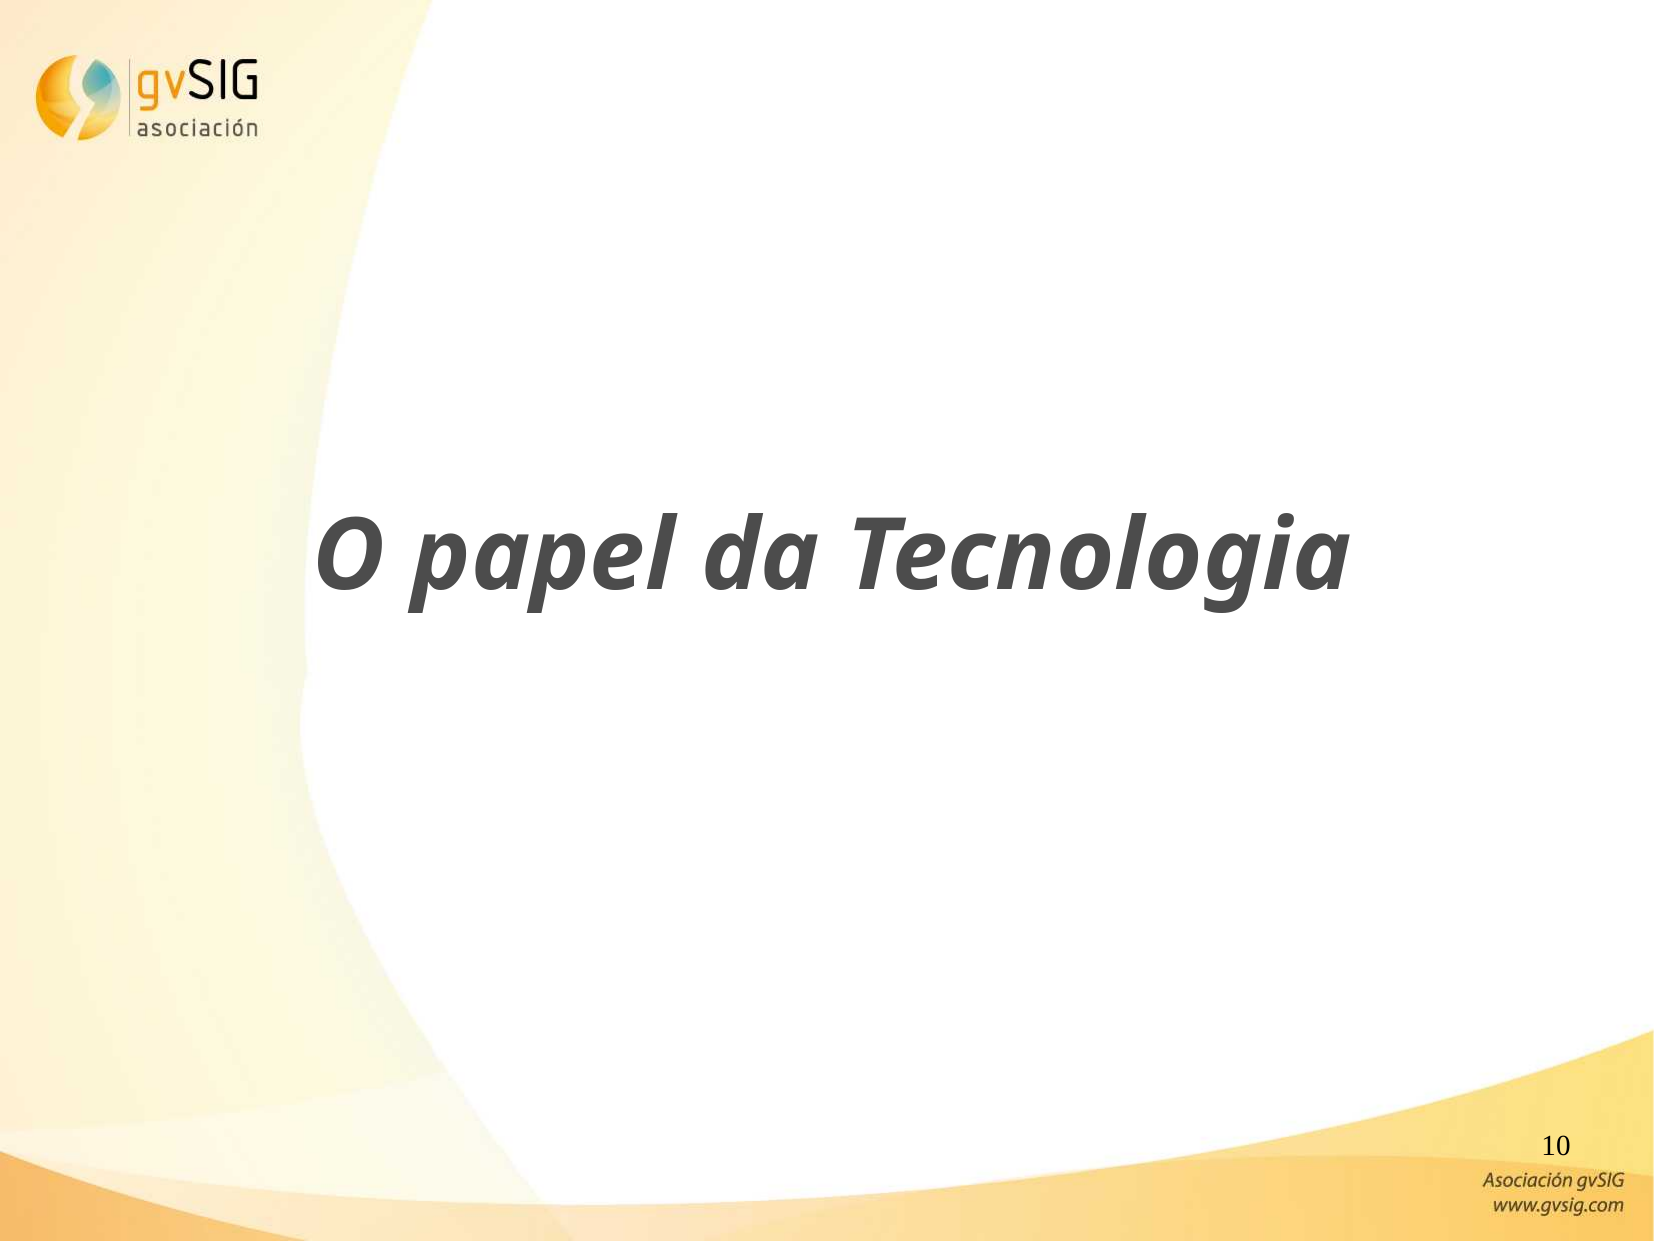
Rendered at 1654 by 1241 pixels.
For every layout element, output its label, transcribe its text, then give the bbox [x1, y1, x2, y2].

picture [0, 0, 1654, 1241]
title O papel da Tecnologia [242, 434, 1424, 668]
